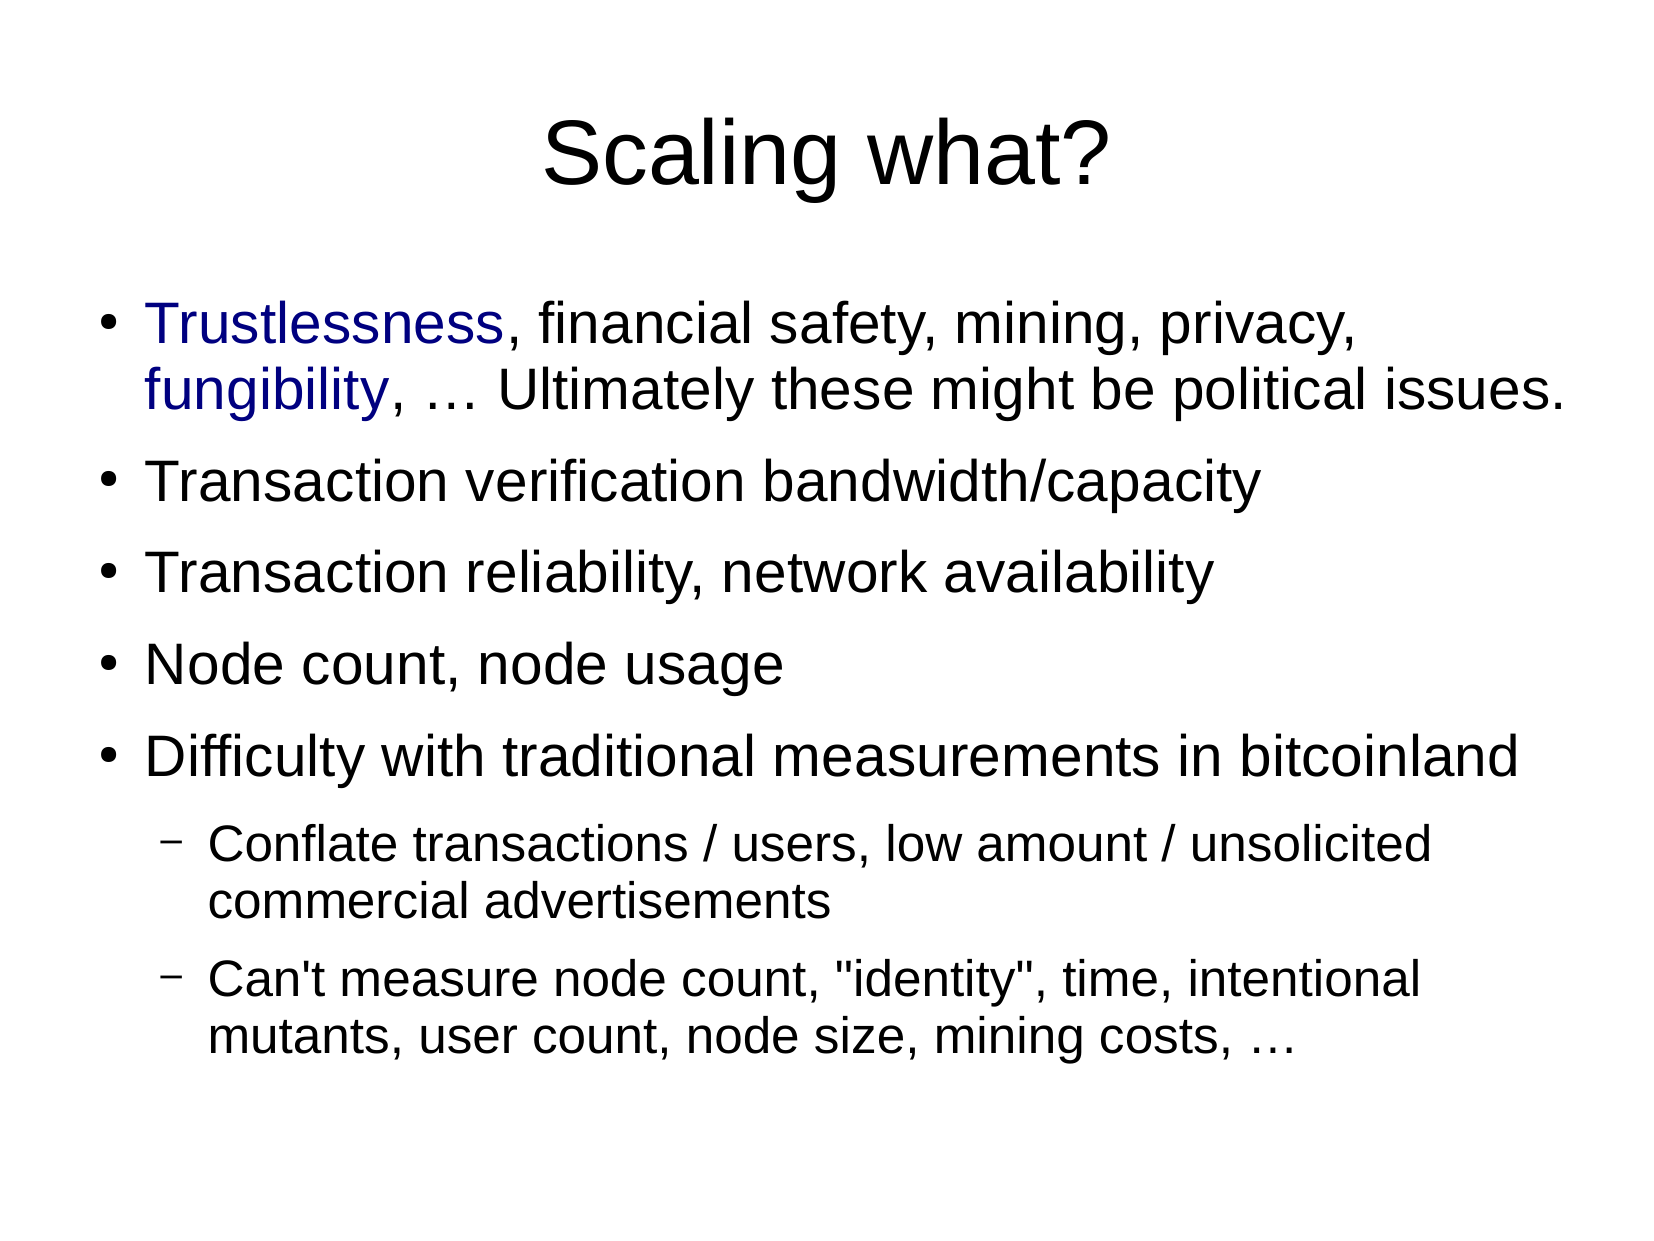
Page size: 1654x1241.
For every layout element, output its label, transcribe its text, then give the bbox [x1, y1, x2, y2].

title Scaling what? [82, 49, 1571, 257]
list Trustlessness, financial safety, mining, privacy, fungibility, … Ultimately these might be political issues. Transaction verification bandwidth/capacity Transaction reliability, network availability Node count, node usage Difficulty with traditional measurements in bitcoinland Conflate transactions / users, low amount / unsolicited commercial advertisements Can't measure node count, "identity", time, intentional mutants, user count, node size, mining costs, … [82, 290, 1571, 1141]
